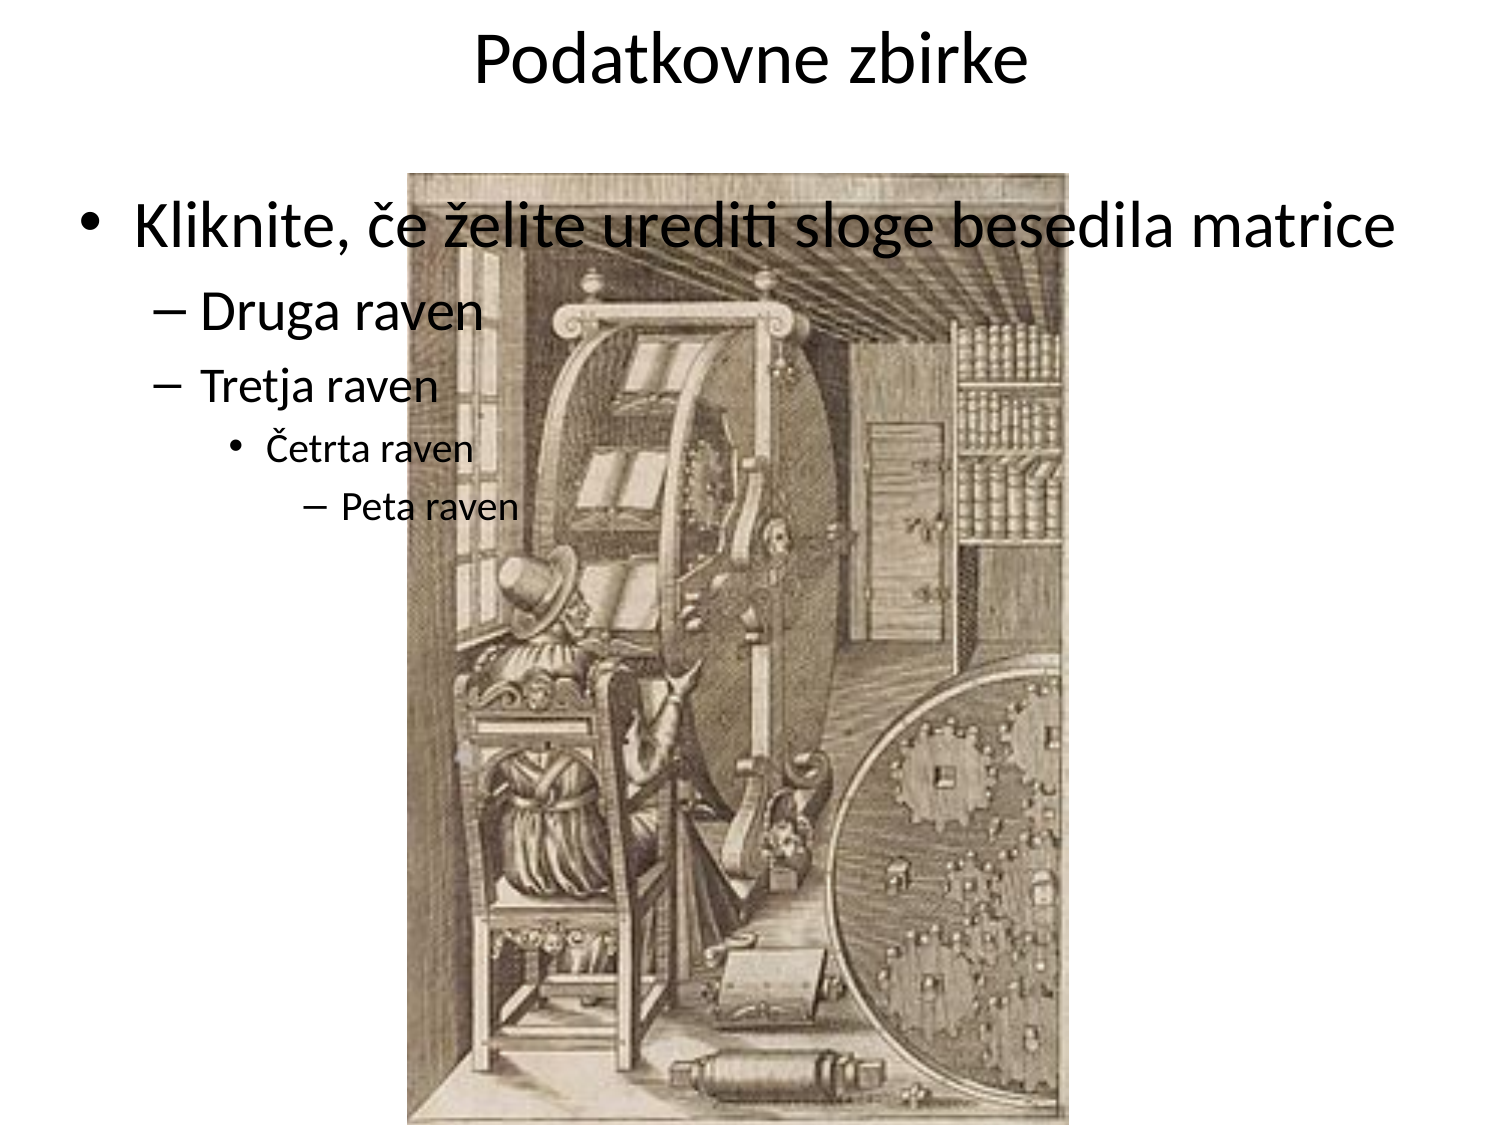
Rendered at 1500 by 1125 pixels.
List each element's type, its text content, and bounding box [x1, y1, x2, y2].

title Podatkovne zbirke [76, 0, 1427, 148]
picture [407, 173, 1069, 1125]
